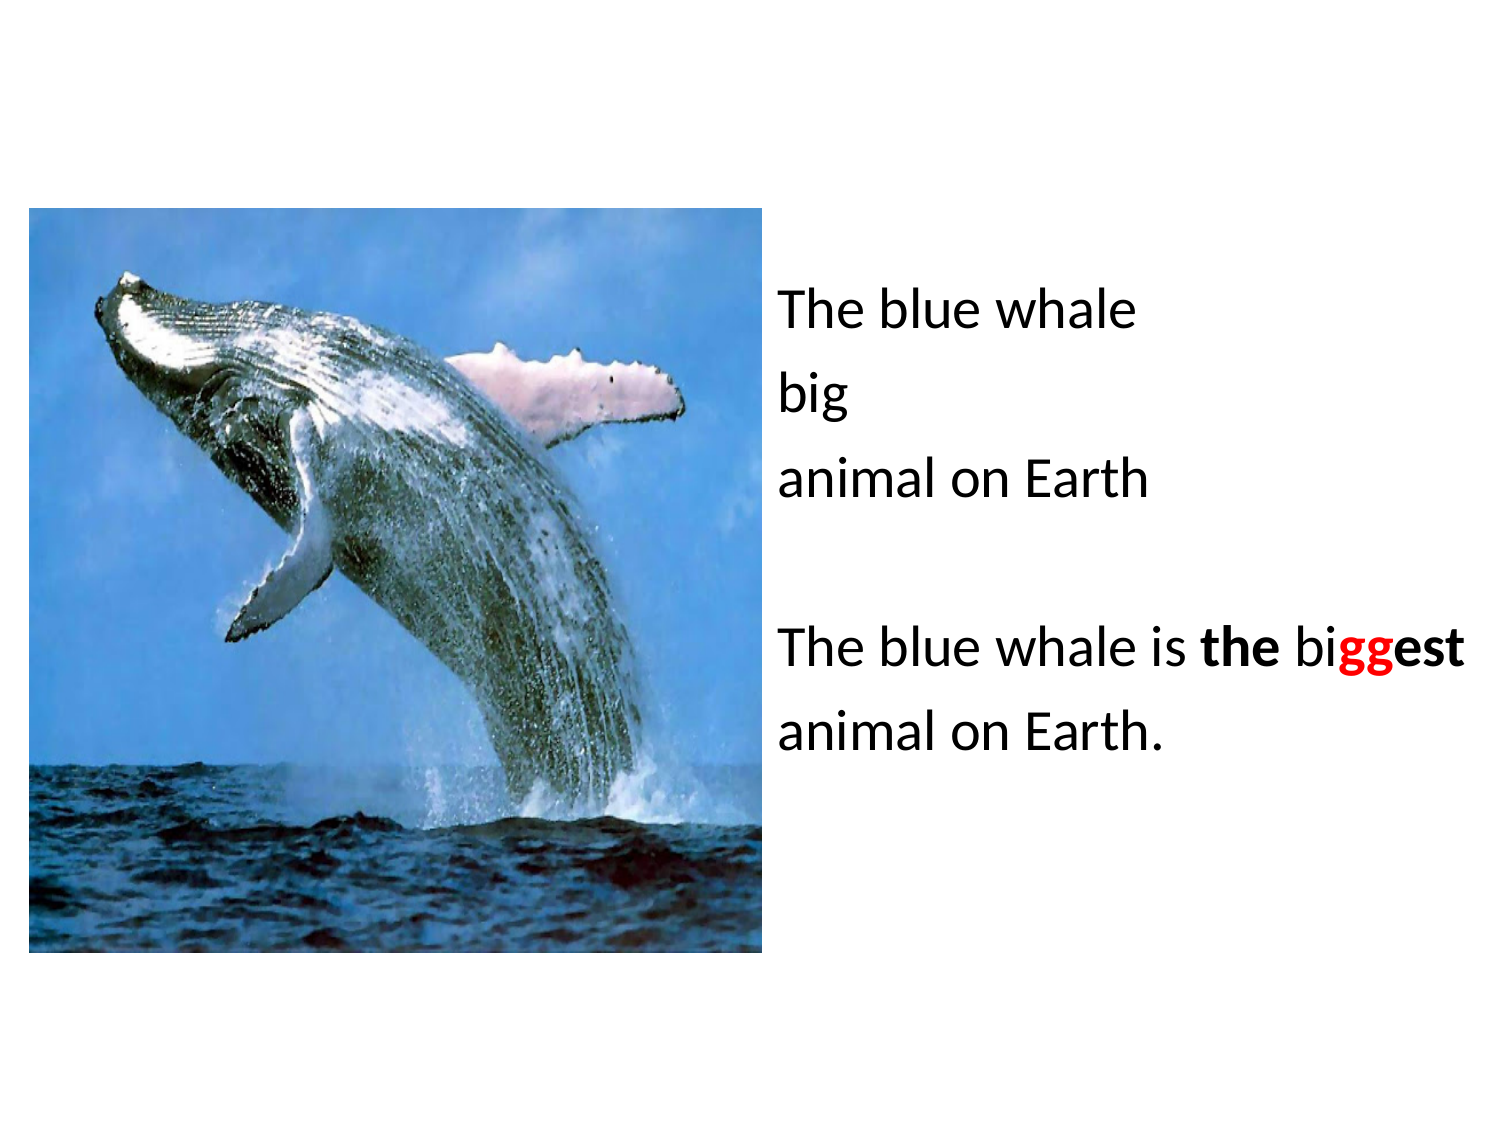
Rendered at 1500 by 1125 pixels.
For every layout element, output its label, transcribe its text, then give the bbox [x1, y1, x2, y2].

picture [29, 208, 762, 953]
list The blue whale big animal on Earth The blue whale is the biggest animal on Earth. [762, 262, 1483, 1005]
